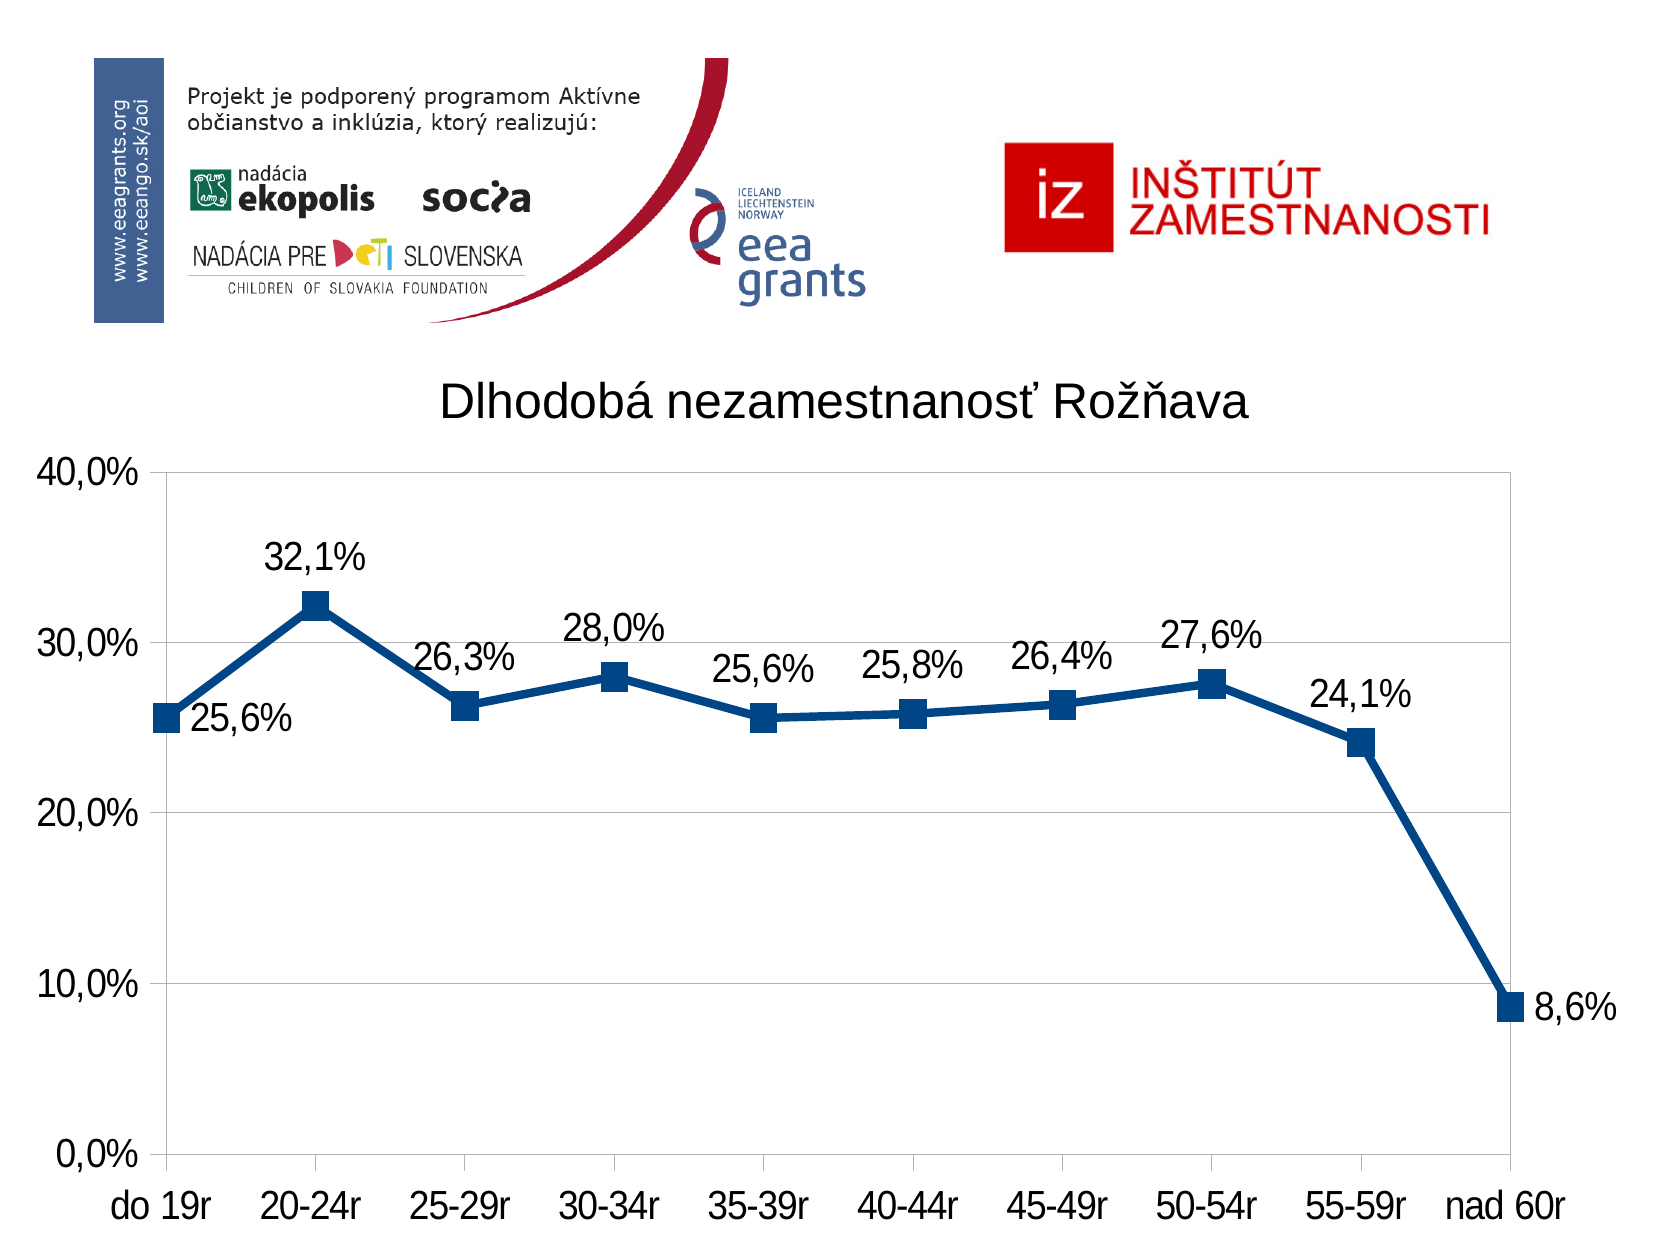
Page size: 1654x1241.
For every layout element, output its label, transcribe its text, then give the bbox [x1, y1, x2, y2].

picture [944, 47, 1548, 343]
picture [94, 58, 887, 324]
text_box Dlhodobá nezamestnanosť Rožňava [271, 366, 1418, 437]
picture [36, 448, 1619, 1229]
